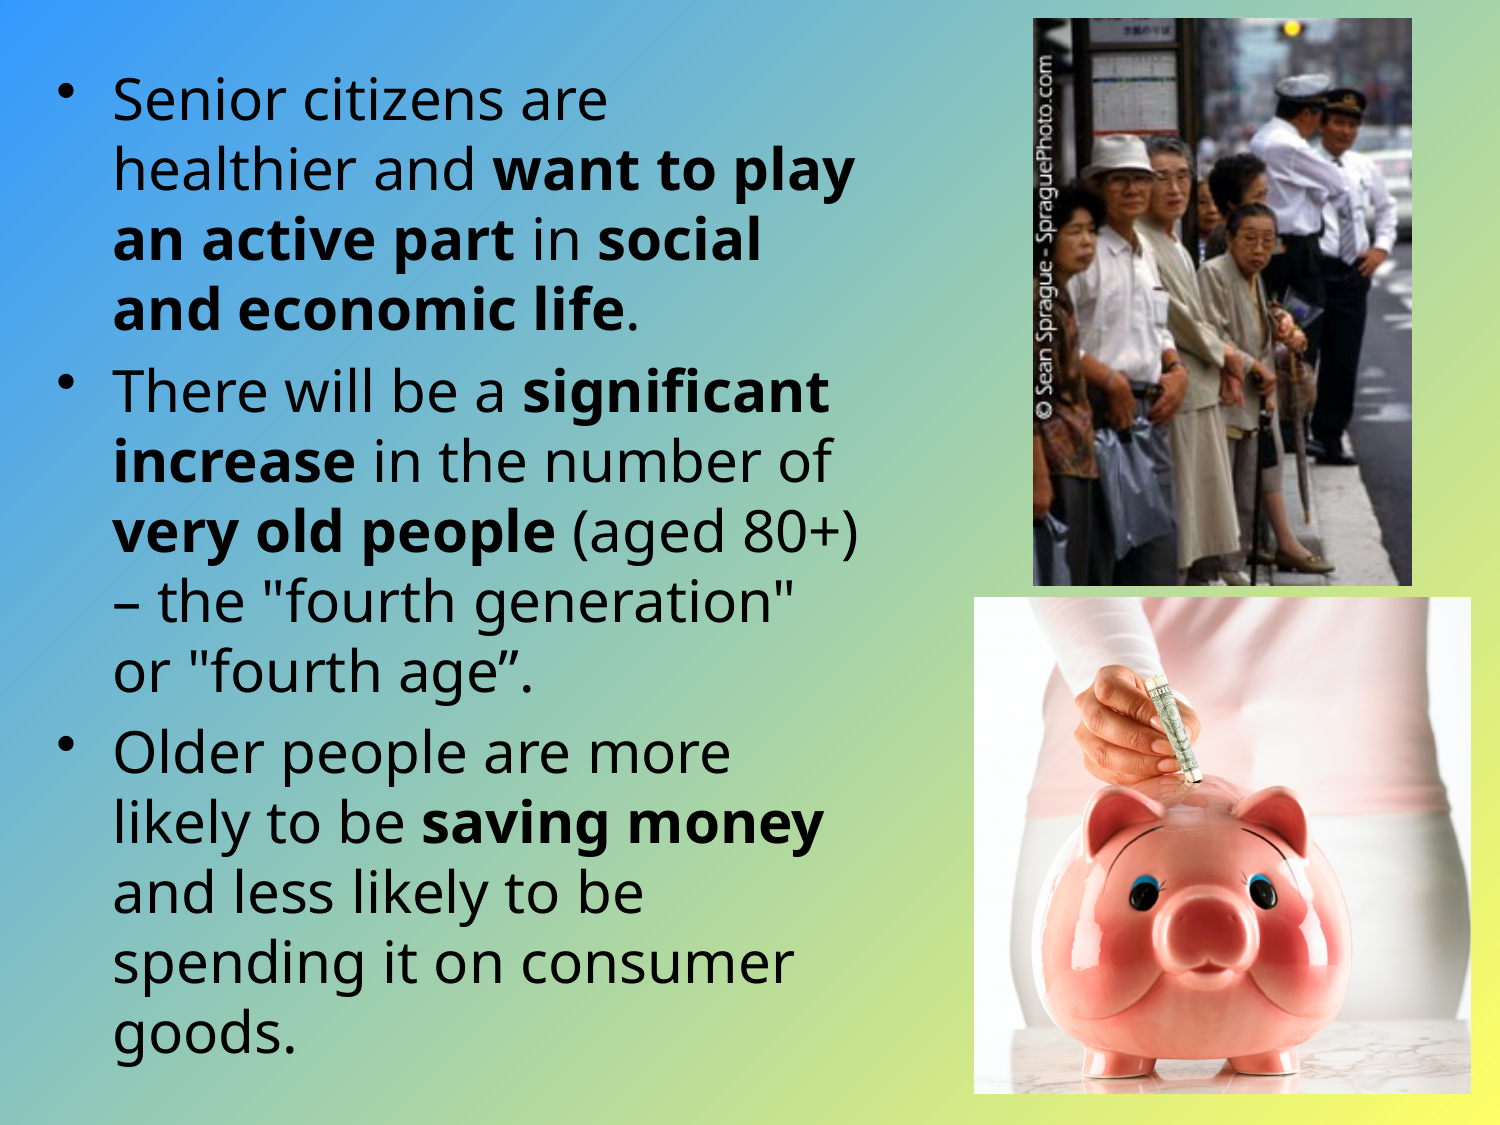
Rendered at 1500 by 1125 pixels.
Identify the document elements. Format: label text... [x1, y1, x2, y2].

picture [974, 597, 1471, 1094]
list Senior citizens are healthier and want to play an active part in social and economic life. There will be a significant increase in the number of very old people (aged 80+) – the "fourth generation" or "fourth age”. Older people are more likely to be saving money and less likely to be spending it on consumer goods. [41, 54, 880, 1083]
picture [1033, 18, 1412, 586]
